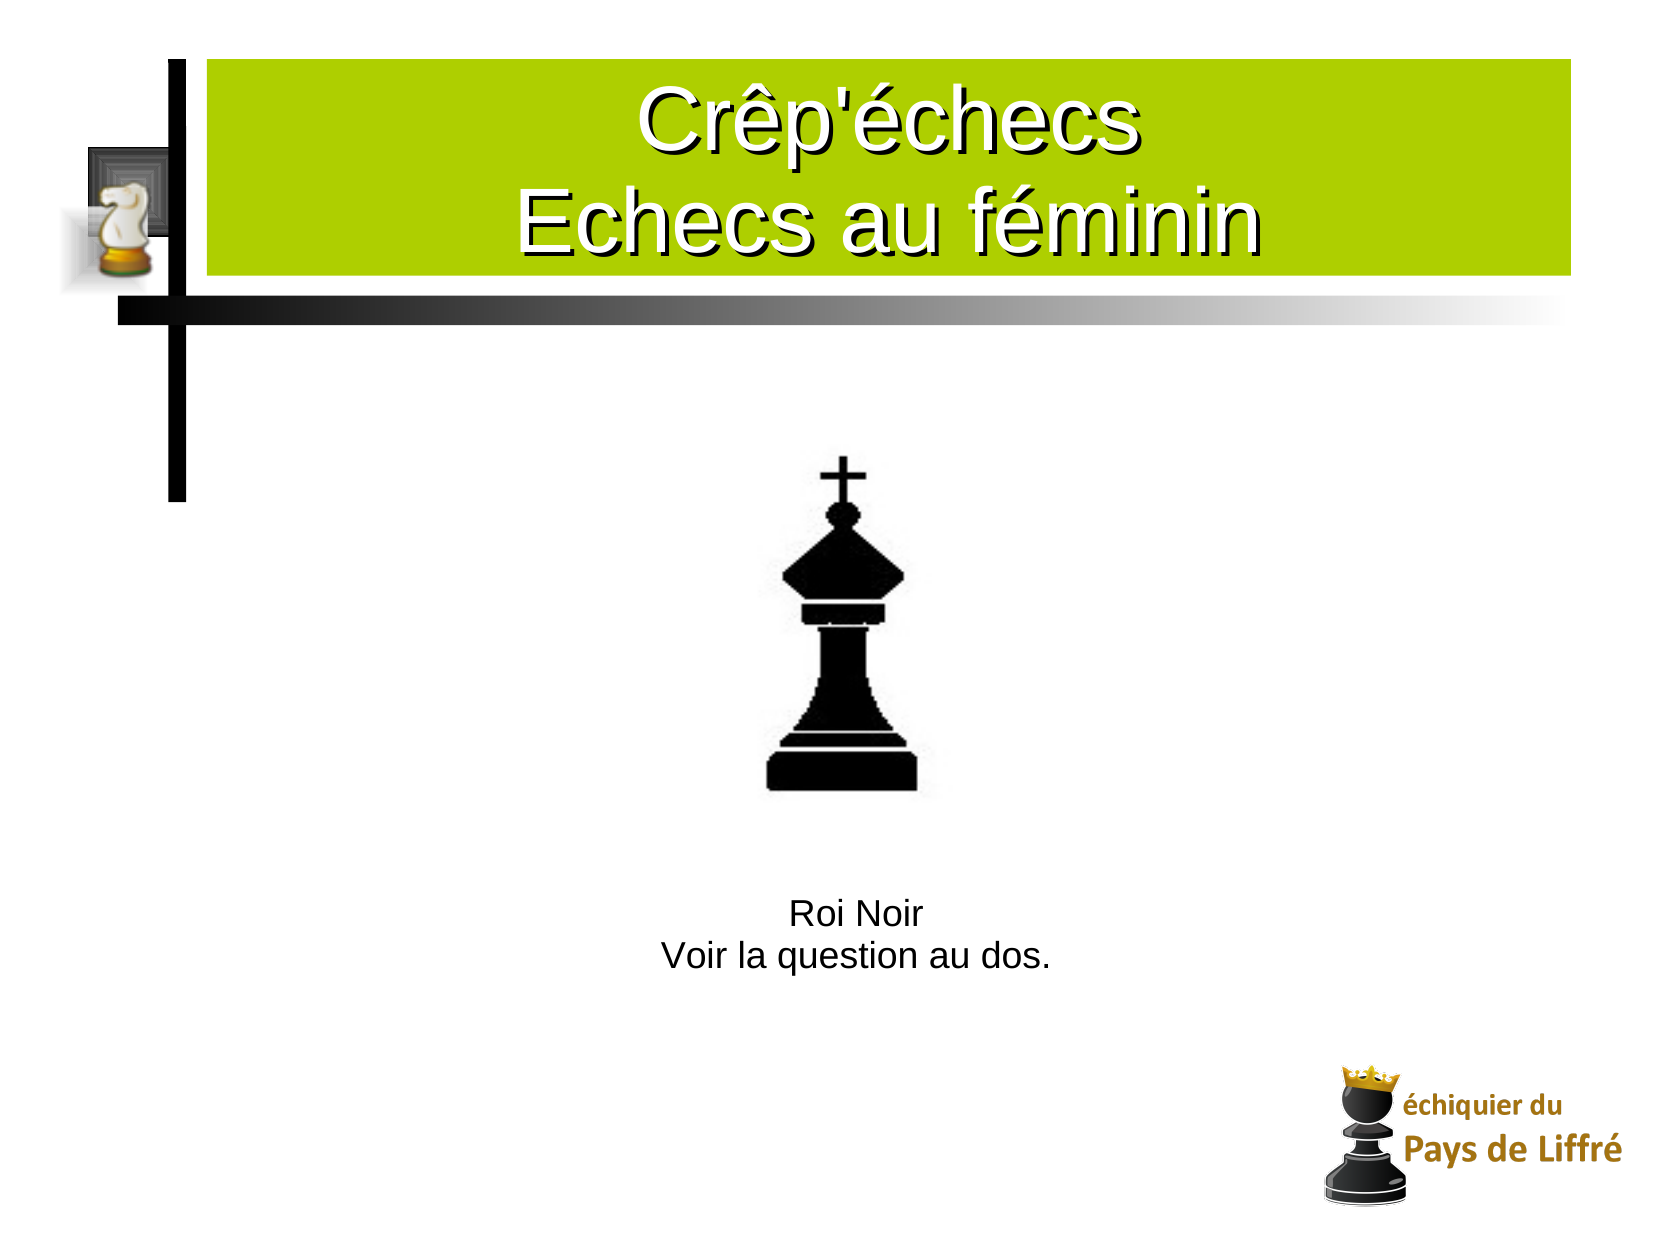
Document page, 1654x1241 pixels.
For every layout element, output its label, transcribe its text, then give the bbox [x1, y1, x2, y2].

picture [1323, 1060, 1624, 1211]
picture [72, 177, 168, 282]
title Crêp'échecs Echecs au féminin [206, 59, 1571, 276]
picture [609, 360, 1063, 885]
text_box Roi Noir Voir la question au dos. [324, 885, 1388, 985]
